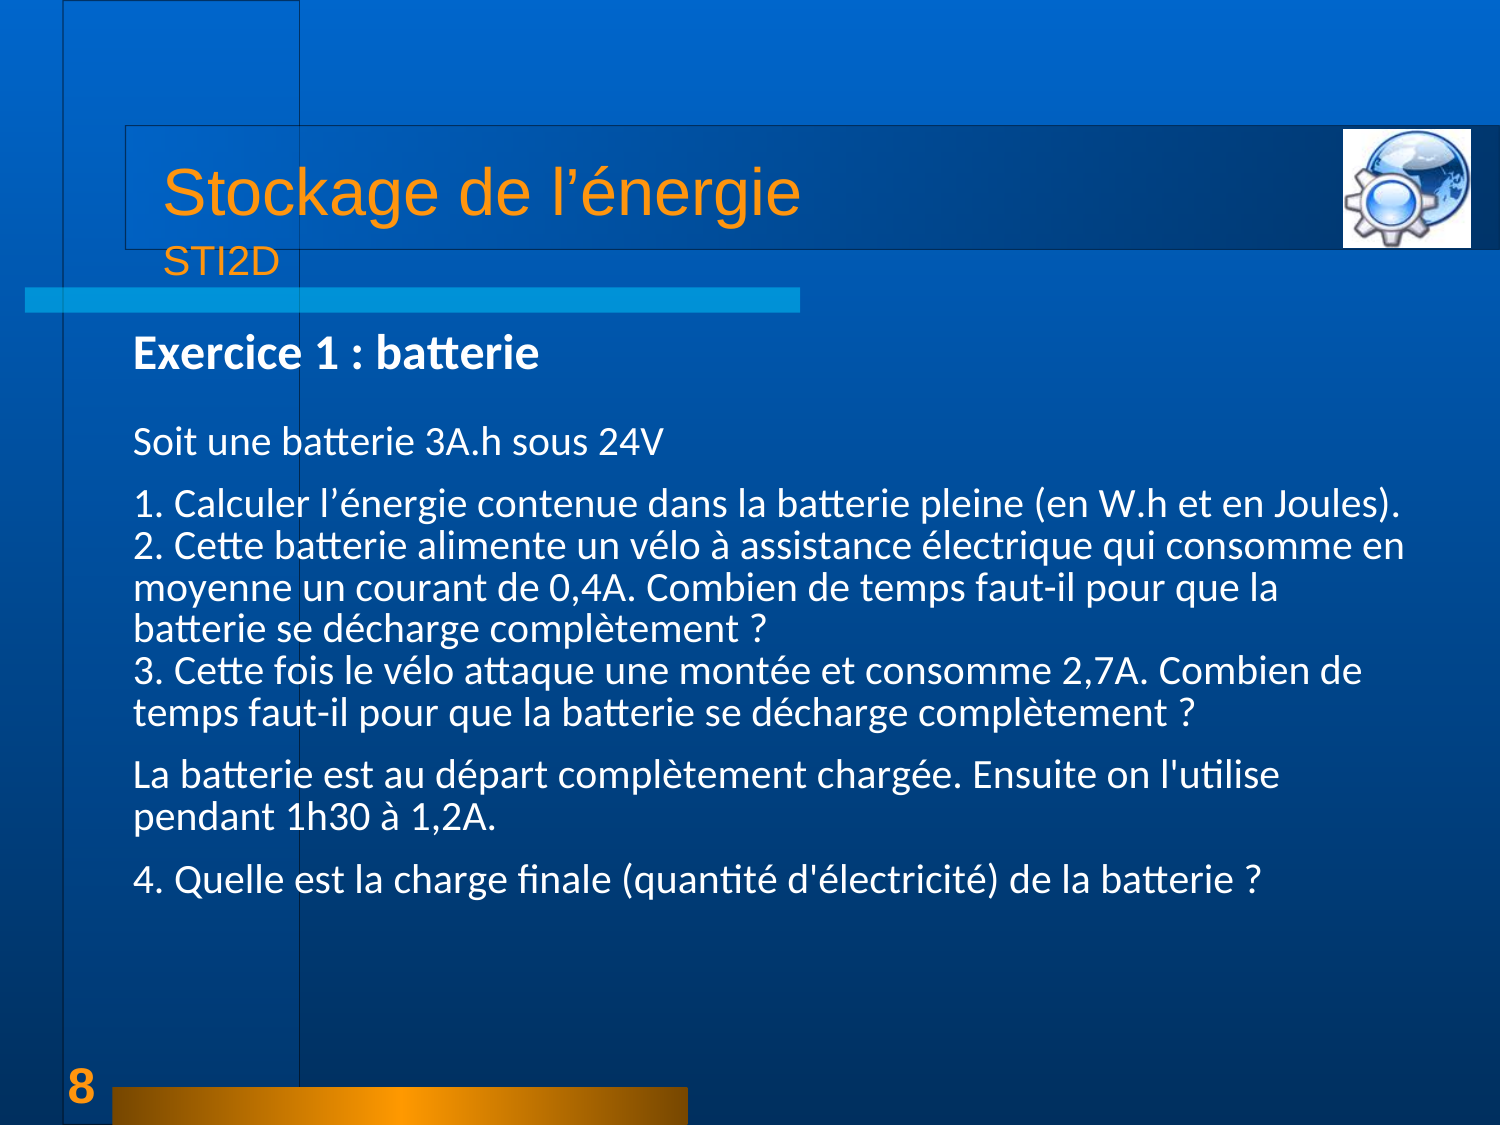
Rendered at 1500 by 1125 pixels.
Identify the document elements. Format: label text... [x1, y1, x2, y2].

picture [1343, 129, 1471, 248]
text_box Exercice 1 : batterie Soit une batterie 3A.h sous 24V Calculer l’énergie contenue dans la batterie pleine (en W.h et en Joules). Cette batterie alimente un vélo à assistance électrique qui consomme en moyenne un courant de 0,4A. Combien de temps faut-il pour que la batterie se décharge complètement ? Cette fois le vélo attaque une montée et consomme 2,7A. Combien de temps faut-il pour que la batterie se décharge complètement ? La batterie est au départ complètement chargée. Ensuite on l'utilise pendant 1h30 à 1,2A. Quelle est la charge finale (quantité d'électricité) de la batterie ? [118, 324, 1436, 1038]
